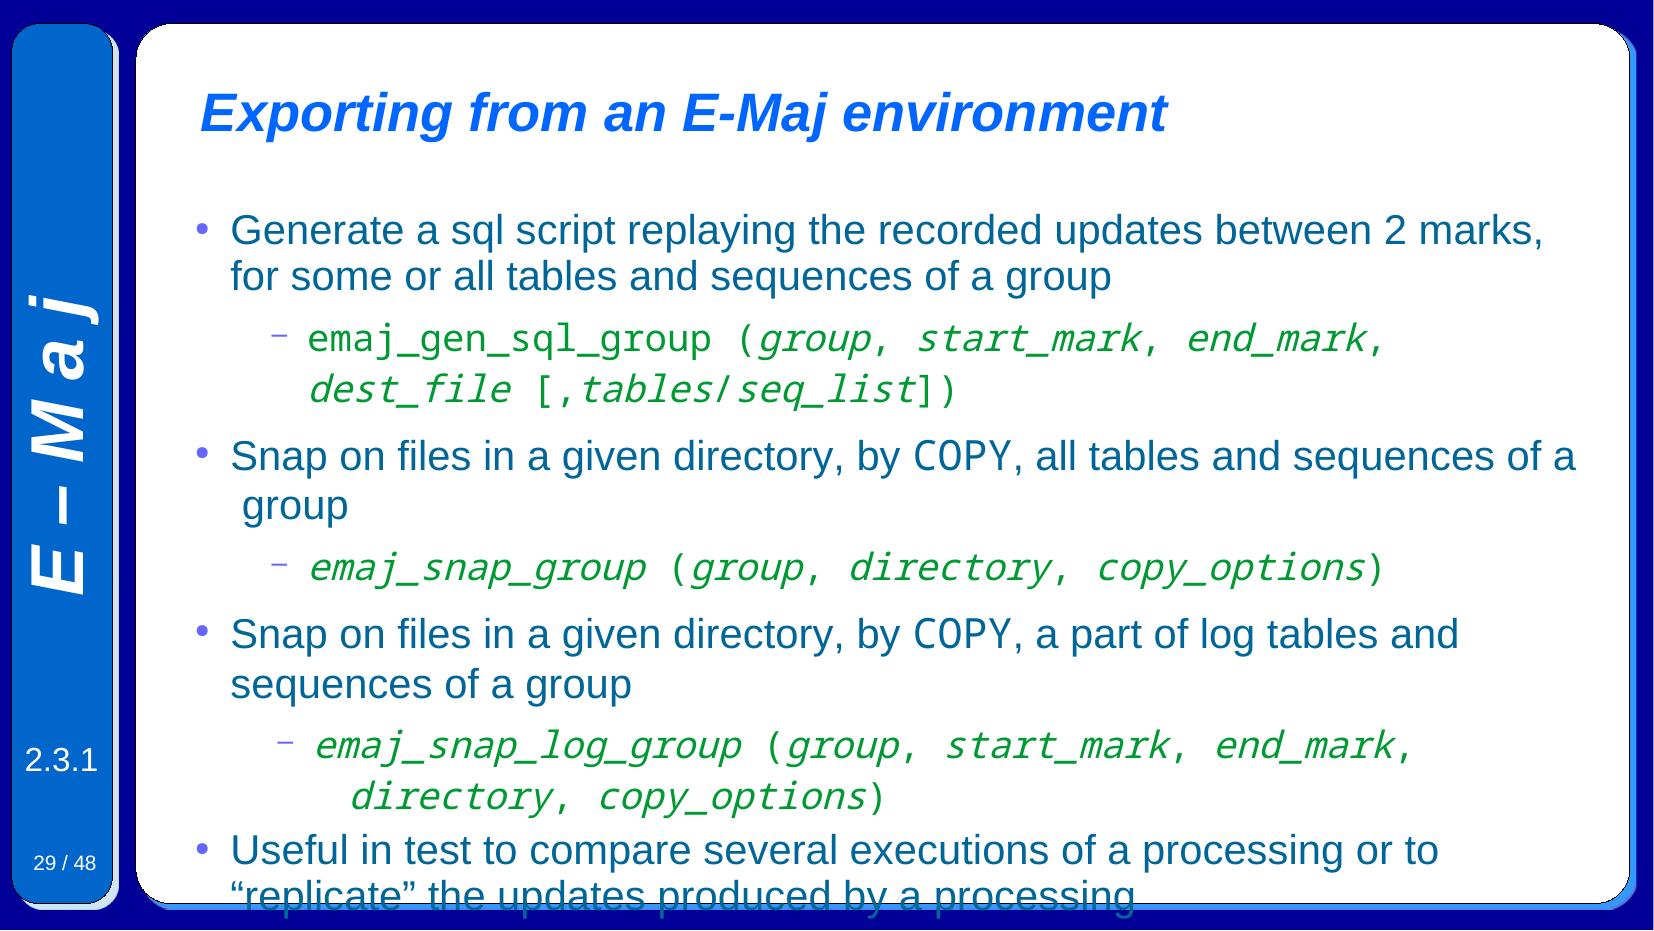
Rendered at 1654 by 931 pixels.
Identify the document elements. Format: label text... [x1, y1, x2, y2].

list Generate a sql script replaying the recorded updates between 2 marks, for some or all tables and sequences of a group emaj_gen_sql_group (group, start_mark, end_mark, dest_file [,tables/seq_list]) Snap on files in a given directory, by COPY, all tables and sequences of a group emaj_snap_group (group, directory, copy_options) Snap on files in a given directory, by COPY, a part of log tables and sequences of a group emaj_snap_log_group (group, start_mark, end_mark, directory, copy_options) Useful in test to compare several executions of a processing or to “replicate” the updates produced by a processing [177, 206, 1587, 881]
title Exporting from an E-Maj environment [200, 34, 1575, 191]
